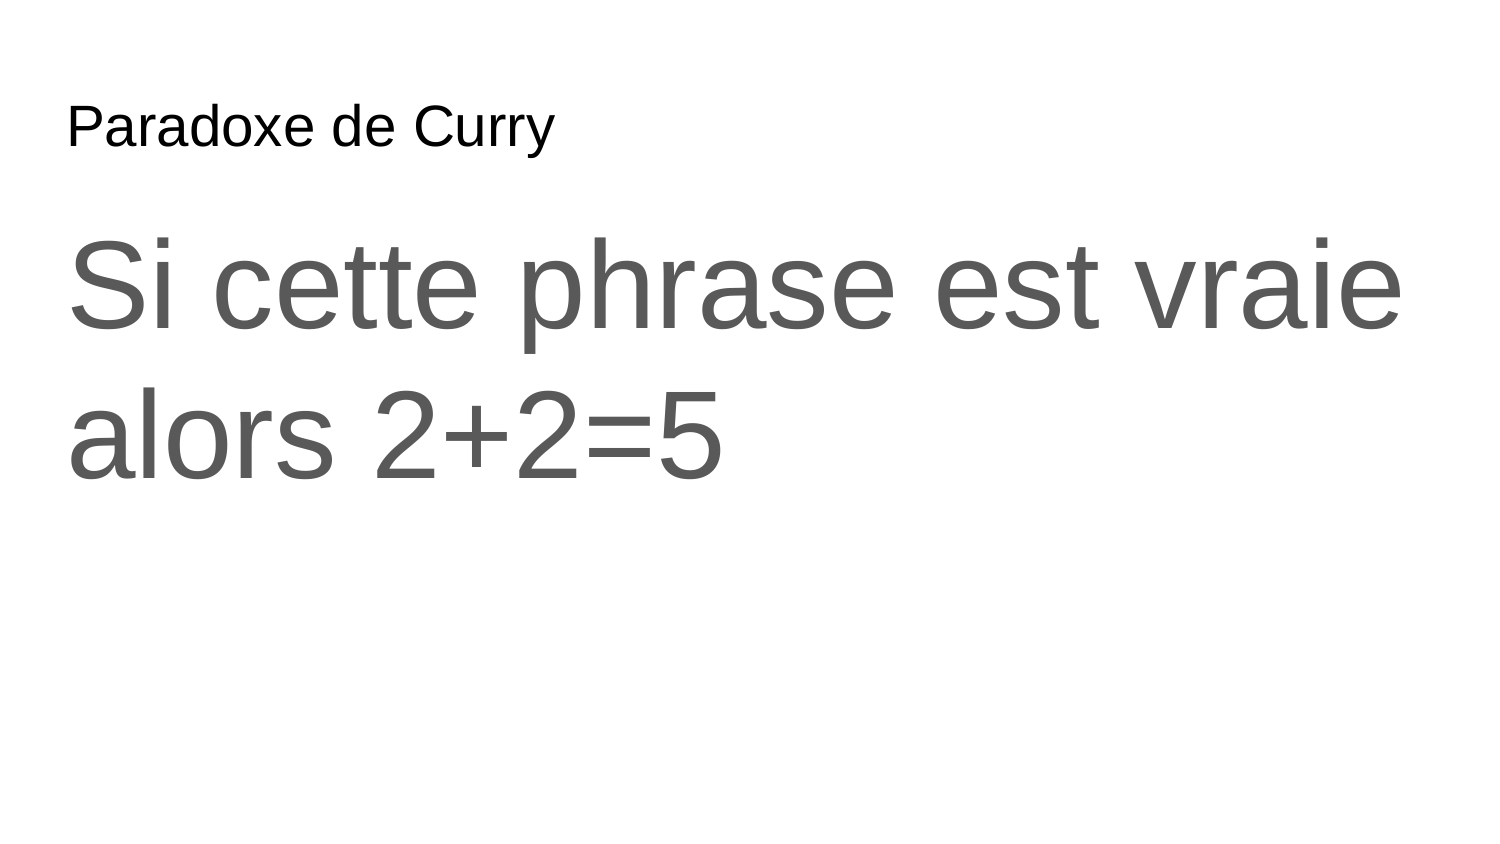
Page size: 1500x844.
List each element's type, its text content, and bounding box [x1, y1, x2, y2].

list Si cette phrase est vraie alors 2+2=5 [51, 189, 1449, 750]
title Paradoxe de Curry [51, 72, 1449, 167]
